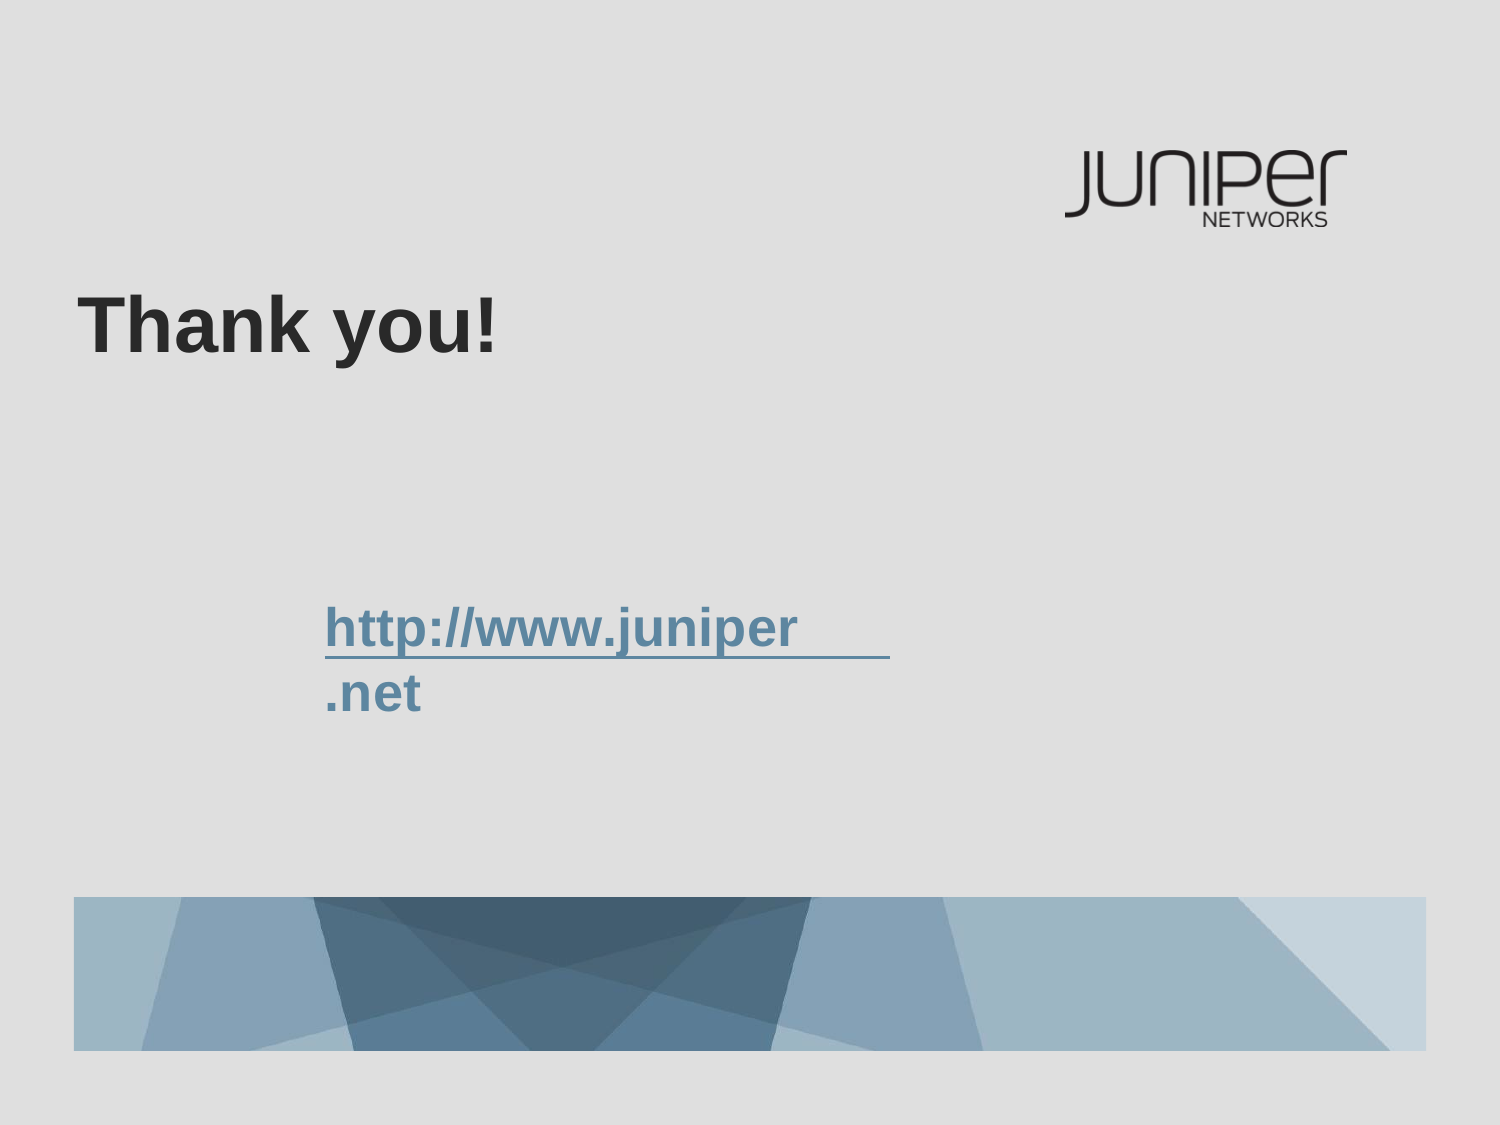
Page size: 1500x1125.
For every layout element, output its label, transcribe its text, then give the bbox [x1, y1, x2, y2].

text_box http://www.juniper.net [322, 592, 892, 659]
text_box Thank you! [75, 273, 503, 370]
